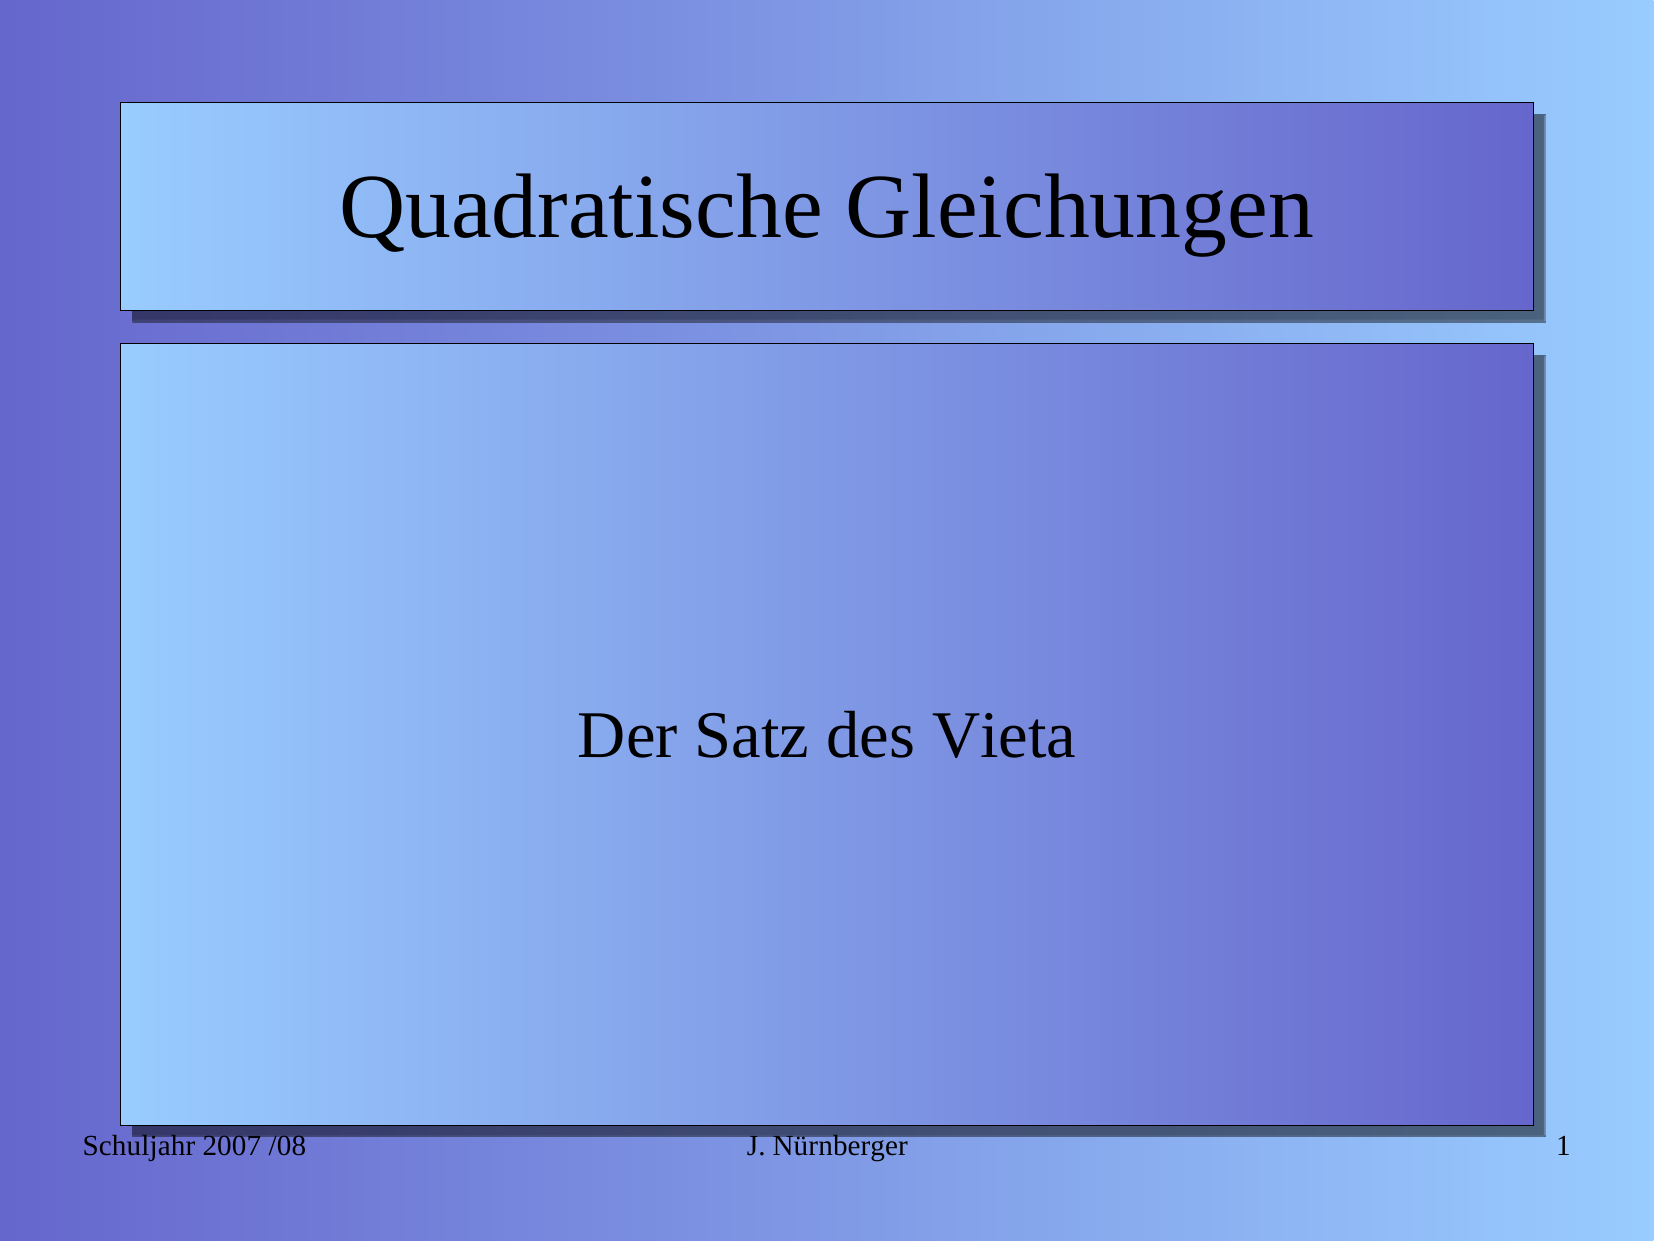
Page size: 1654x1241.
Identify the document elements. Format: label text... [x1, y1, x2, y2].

subtitle Der Satz des Vieta [121, 344, 1534, 1127]
title Quadratische Gleichungen [121, 102, 1534, 311]
